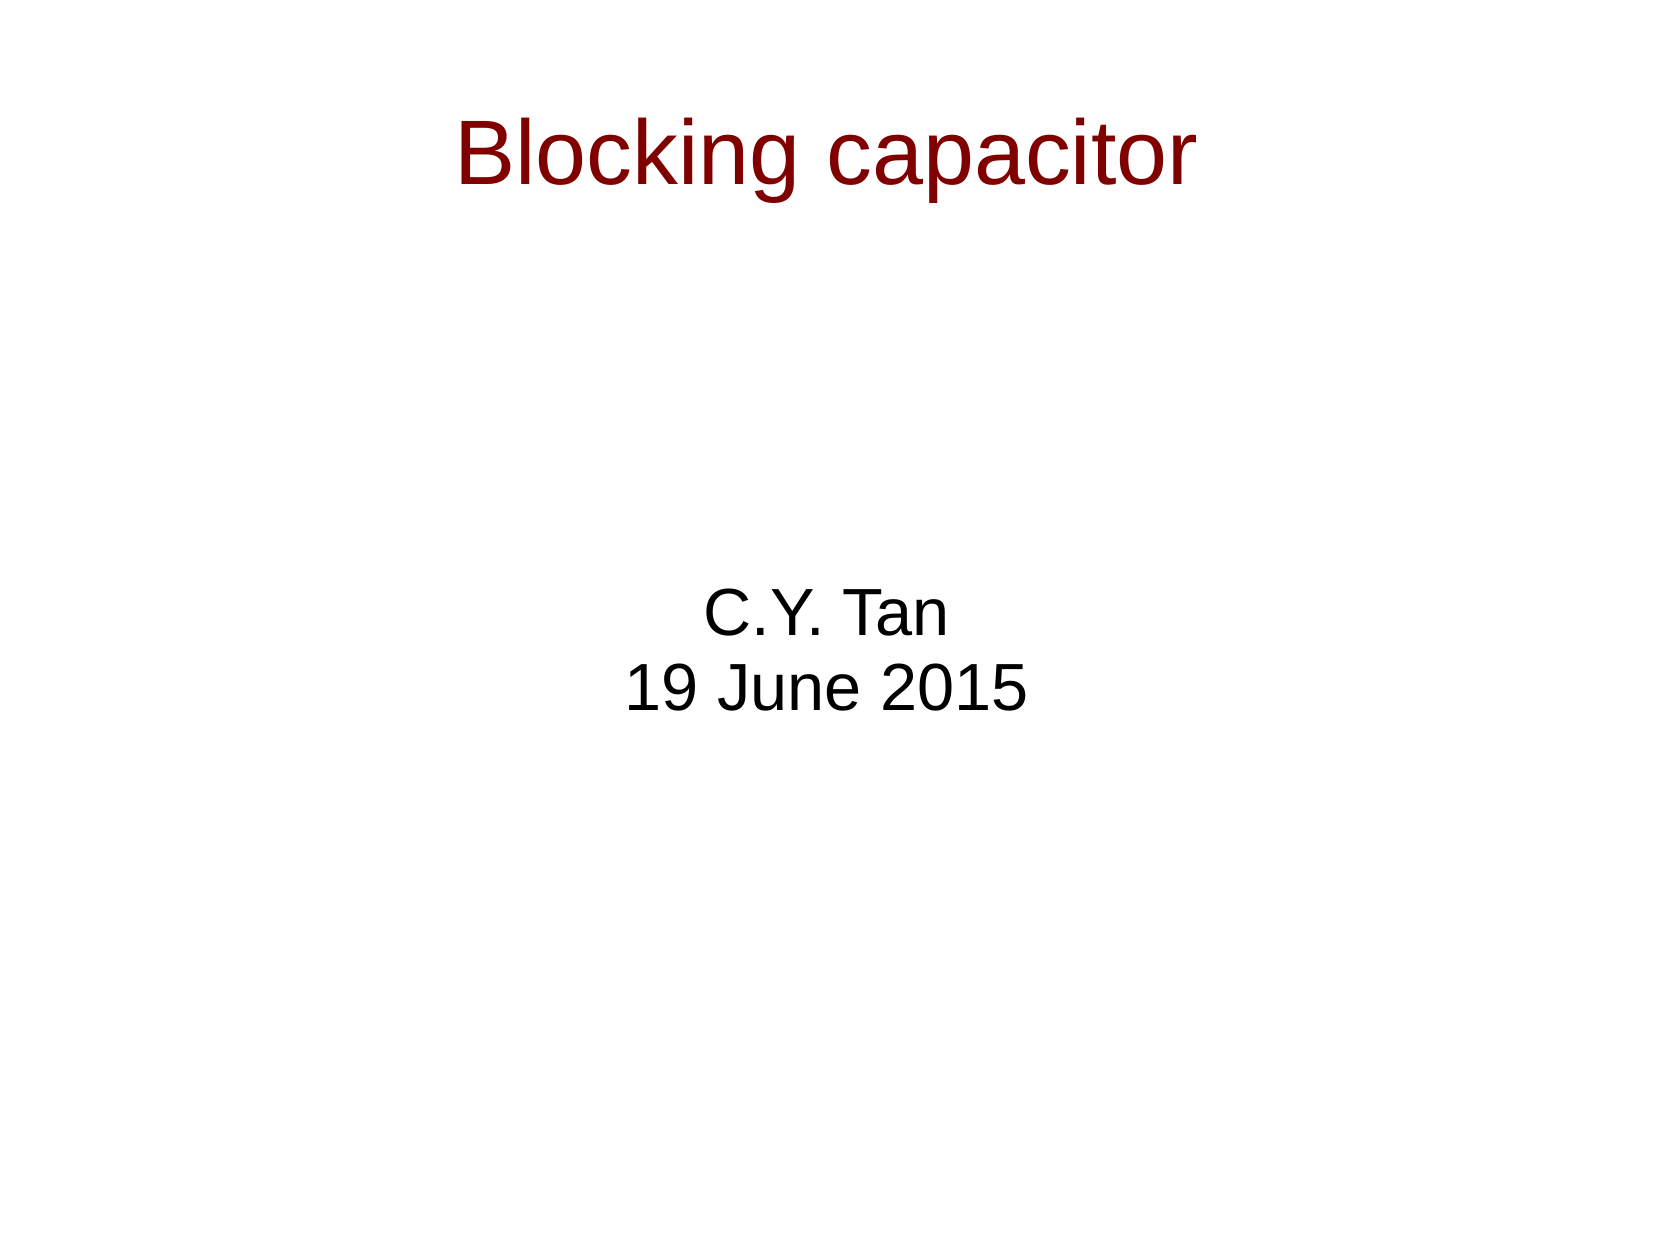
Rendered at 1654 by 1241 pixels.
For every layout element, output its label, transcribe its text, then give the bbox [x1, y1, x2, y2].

title Blocking capacitor [82, 49, 1571, 257]
subtitle C.Y. Tan 19 June 2015 [82, 290, 1571, 1010]
